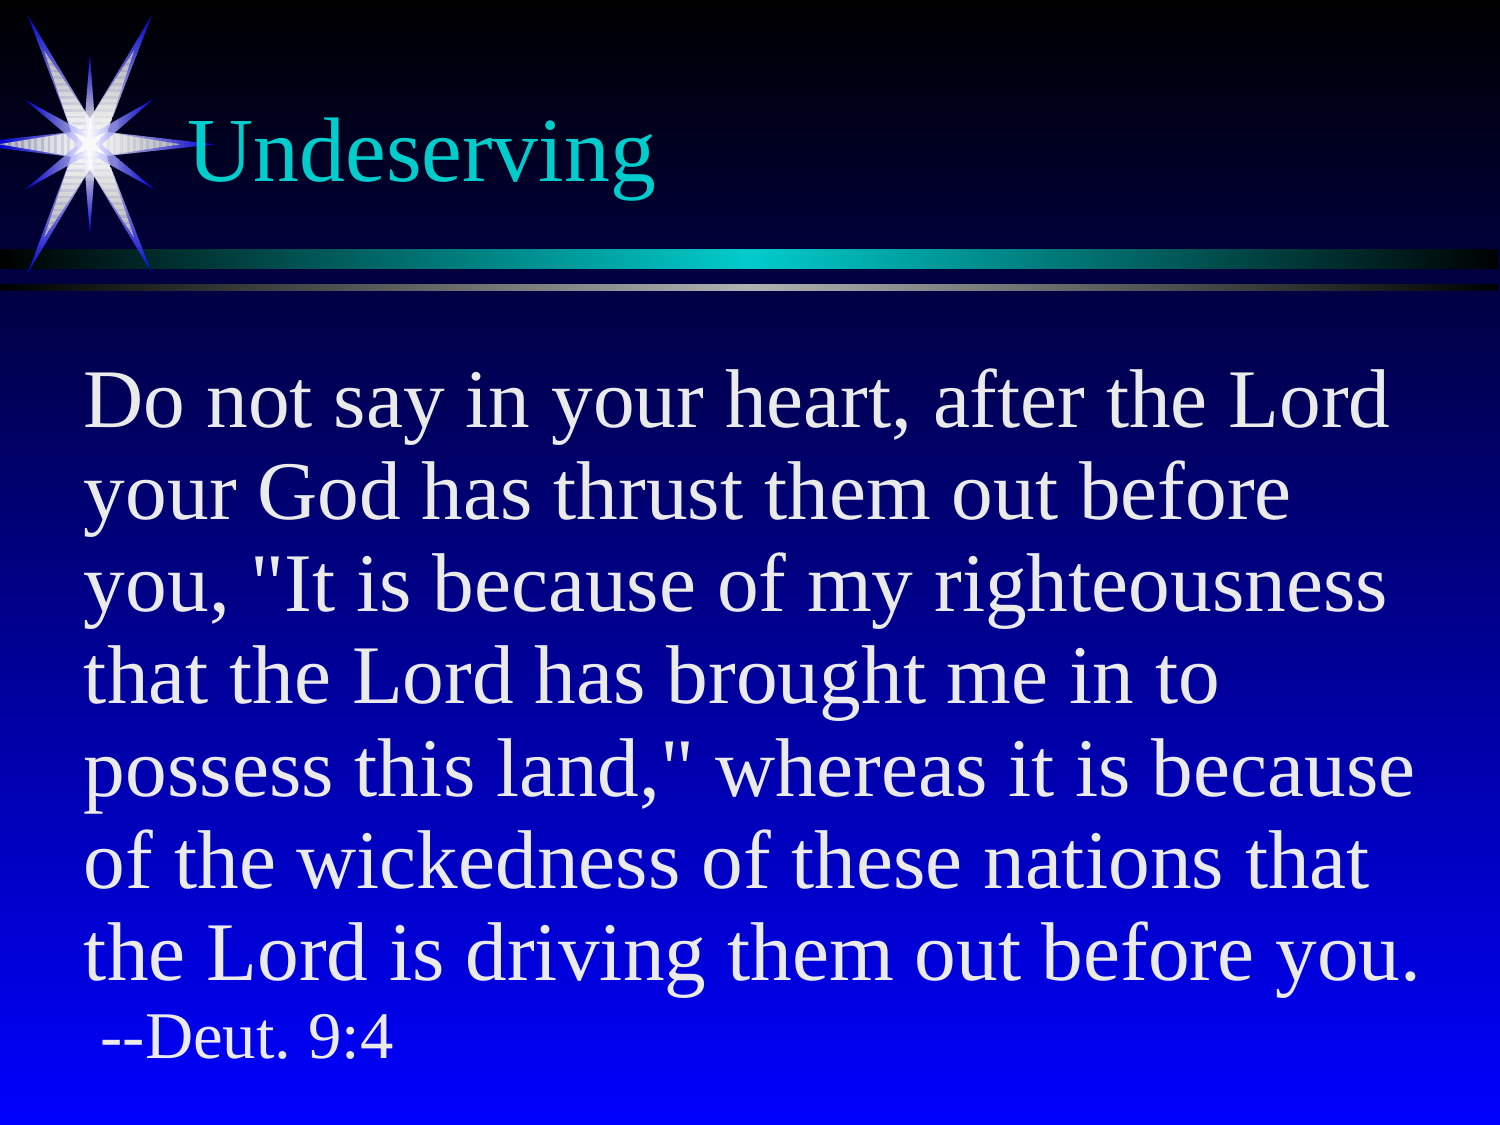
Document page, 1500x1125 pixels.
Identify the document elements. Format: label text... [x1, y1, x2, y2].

text_box Do not say in your heart, after the Lord your God has thrust them out before you, "It is because of my righteousness that the Lord has brought me in to possess this land," whereas it is because of the wickedness of these nations that the Lord is driving them out before you. --Deut. 9:4 [69, 345, 1457, 1007]
title Undeserving [187, 63, 1463, 237]
